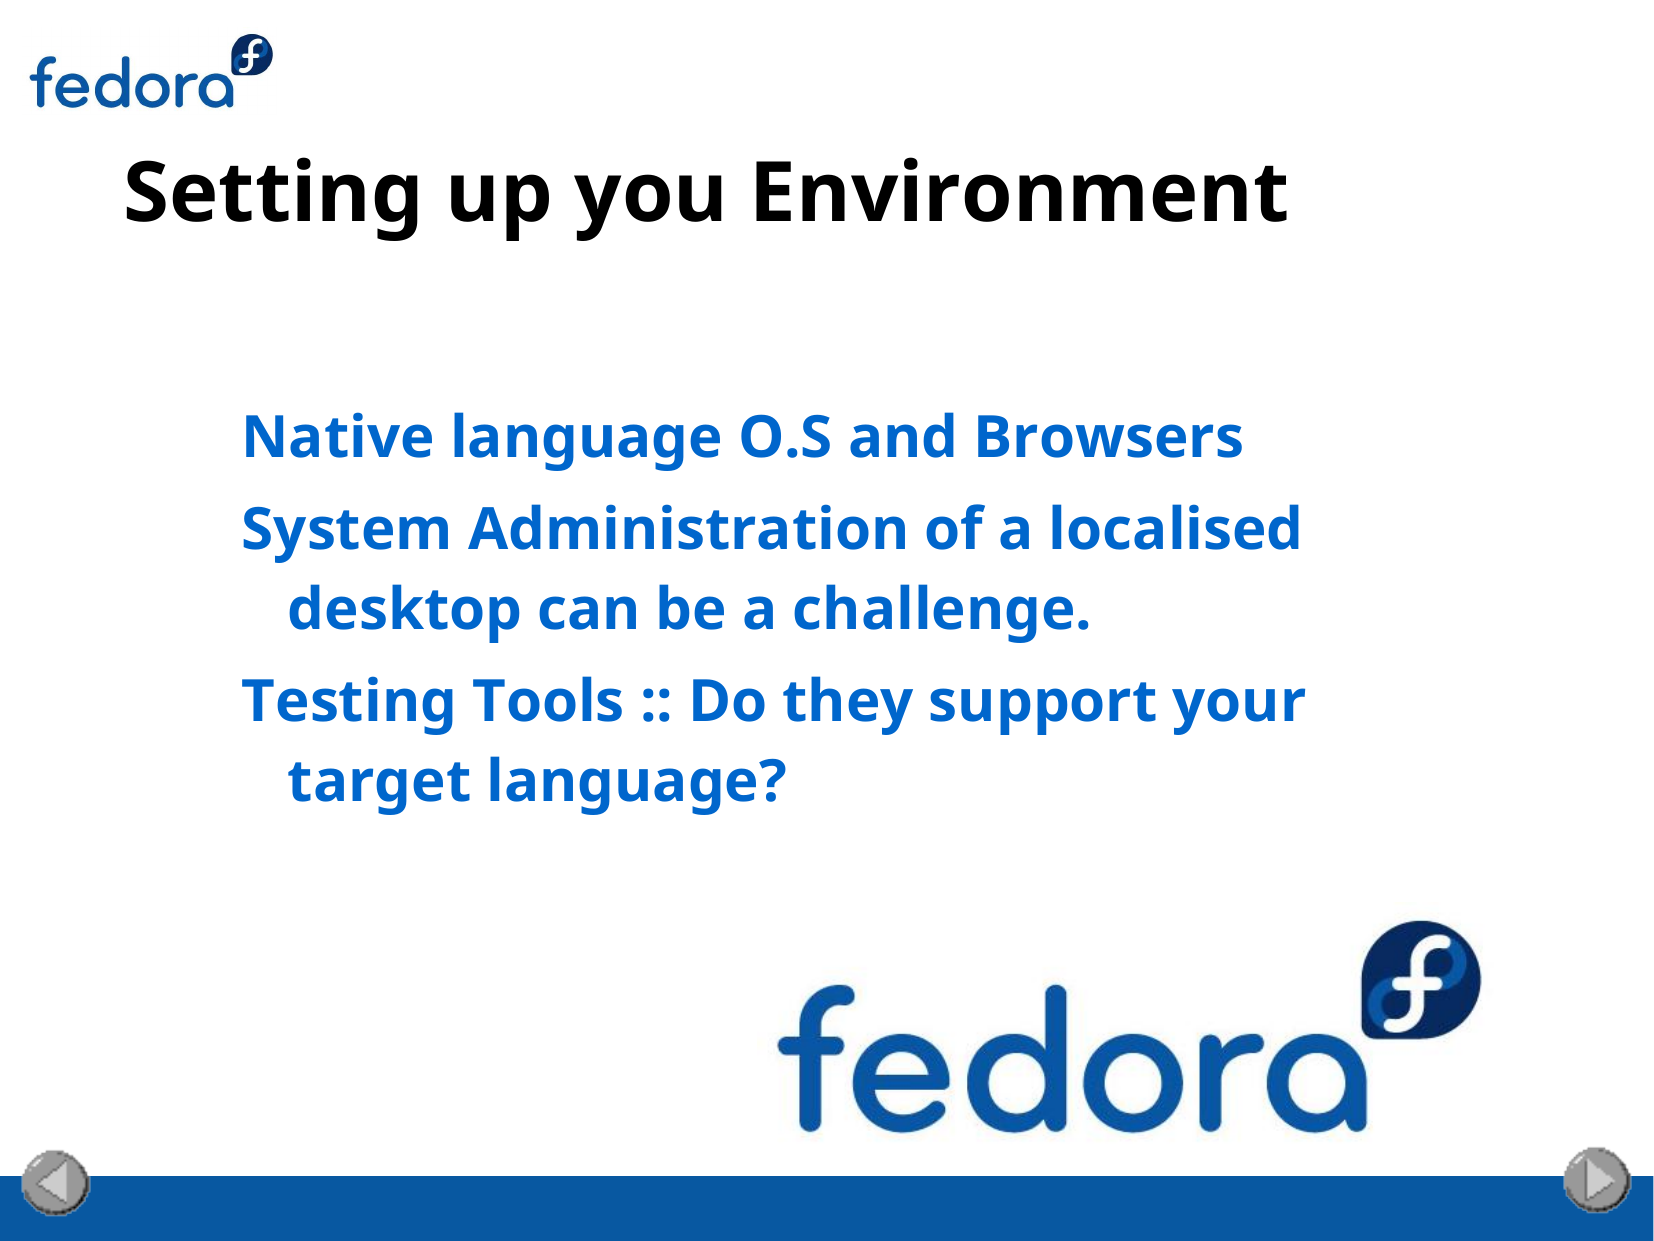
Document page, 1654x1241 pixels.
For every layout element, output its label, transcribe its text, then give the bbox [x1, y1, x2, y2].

picture [22, 27, 277, 115]
list Native language O.S and Browsers System Administration of a localised desktop can be a challenge. Testing Tools :: Do they support your target language? [151, 295, 1476, 1041]
picture [757, 902, 1494, 1154]
picture [0, 1143, 1654, 1241]
title Setting up you Environment [123, 123, 1529, 256]
